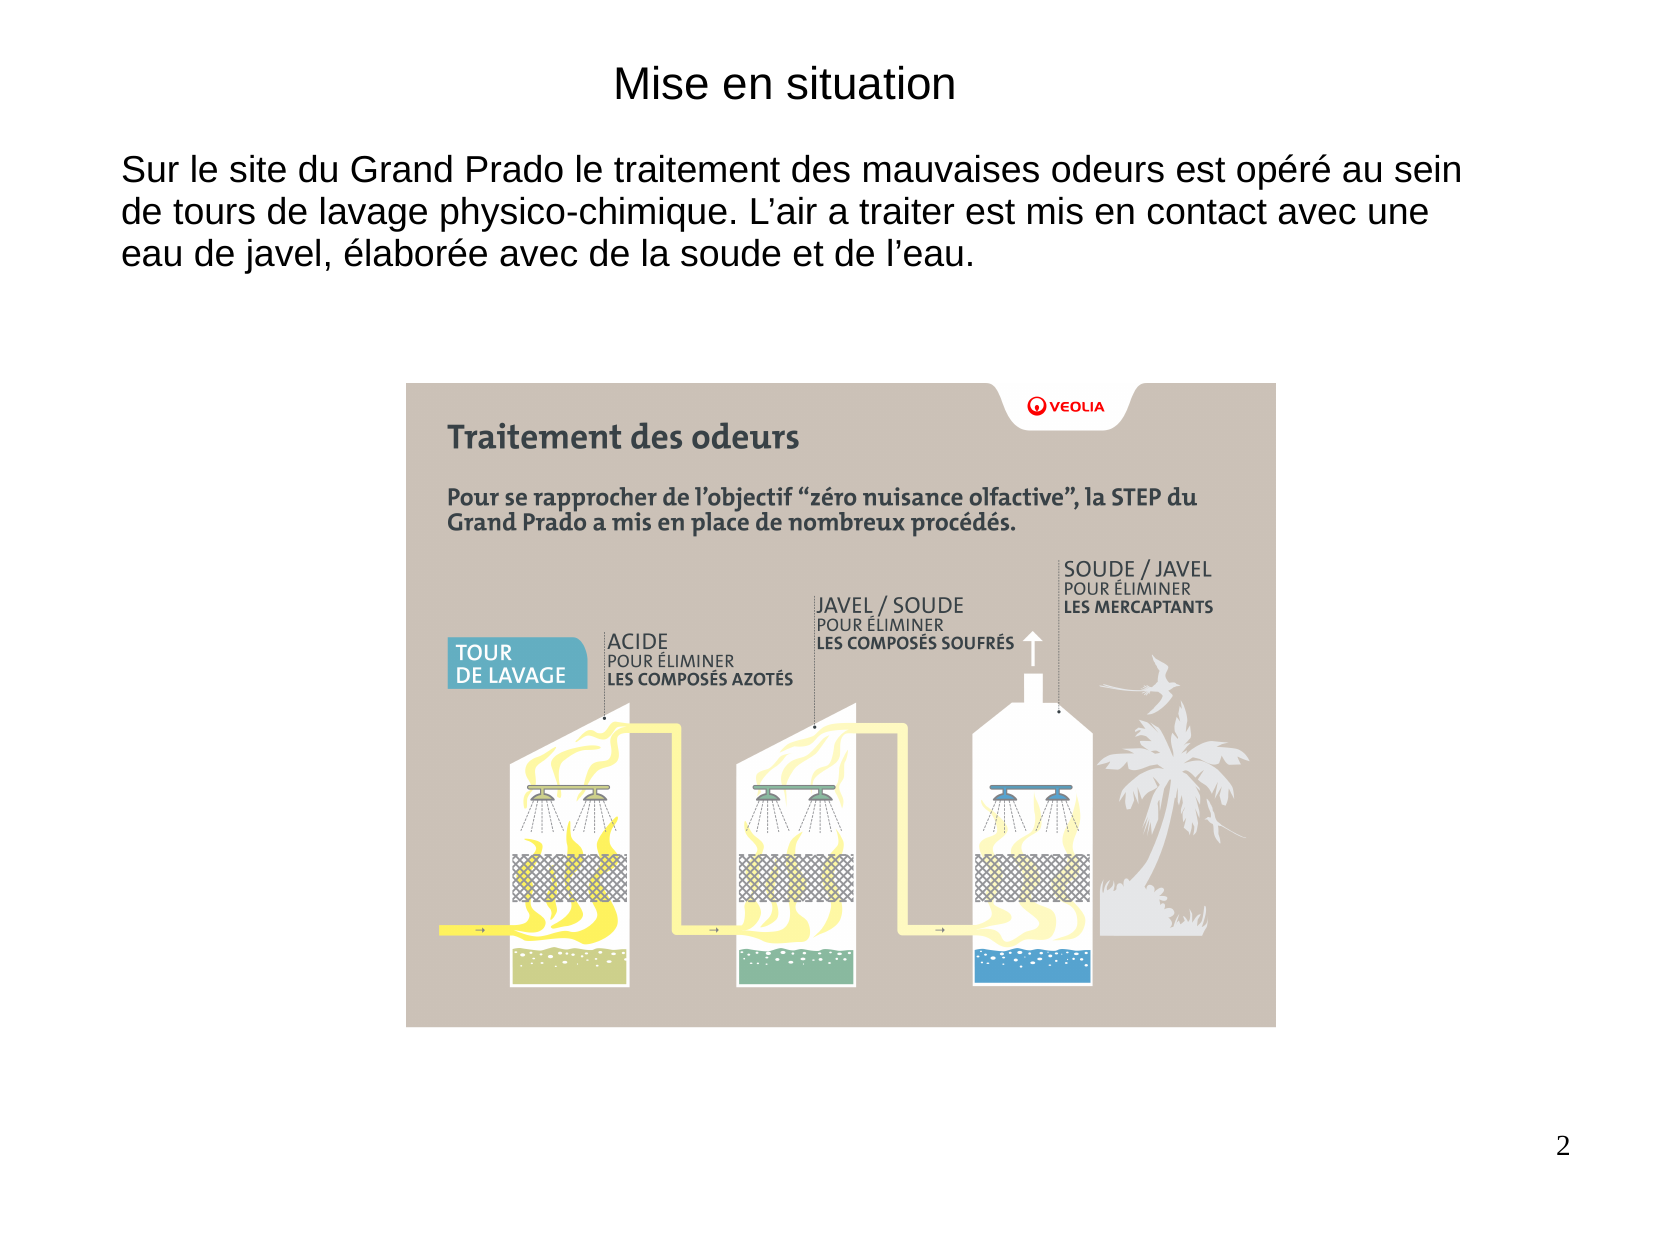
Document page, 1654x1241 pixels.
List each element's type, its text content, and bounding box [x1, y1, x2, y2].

text_box Sur le site du Grand Prado le traitement des mauvaises odeurs est opéré au sein de tours de lavage physico-chimique. L’air a traiter est mis en contact avec une eau de javel, élaborée avec de la soude et de l’eau. [106, 141, 1512, 367]
title Mise en situation [129, 49, 1441, 119]
picture [406, 383, 1276, 1028]
